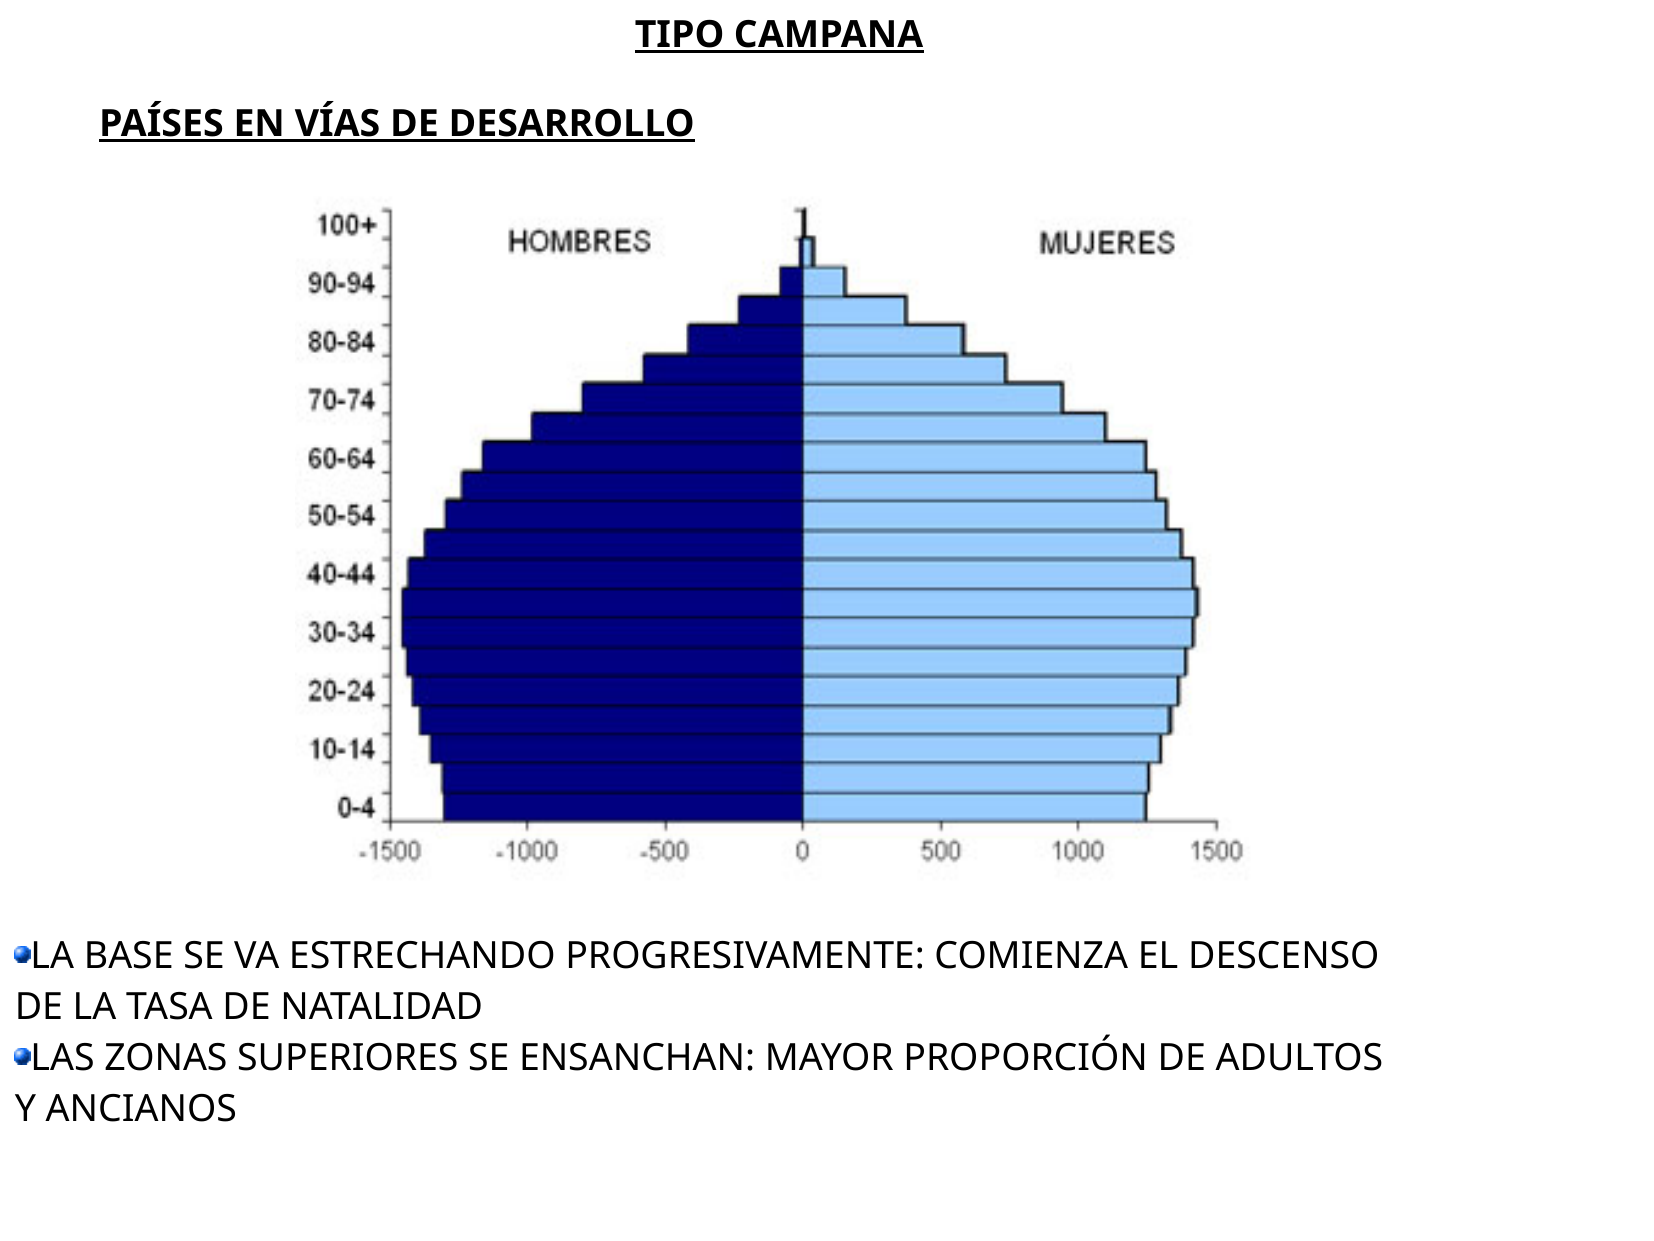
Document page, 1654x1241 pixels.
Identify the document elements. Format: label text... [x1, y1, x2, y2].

text_box TIPO CAMPANA [620, 0, 969, 59]
text_box PAÍSES EN VÍAS DE DESARROLLO [84, 88, 807, 147]
picture [295, 177, 1270, 886]
text_box LA BASE SE VA ESTRECHANDO PROGRESIVAMENTE: COMIENZA EL DESCENSO DE LA TASA DE NATALIDAD LAS ZONAS SUPERIORES SE ENSANCHAN: MAYOR PROPORCIÓN DE ADULTOS Y ANCIANOS [0, 921, 1510, 1111]
